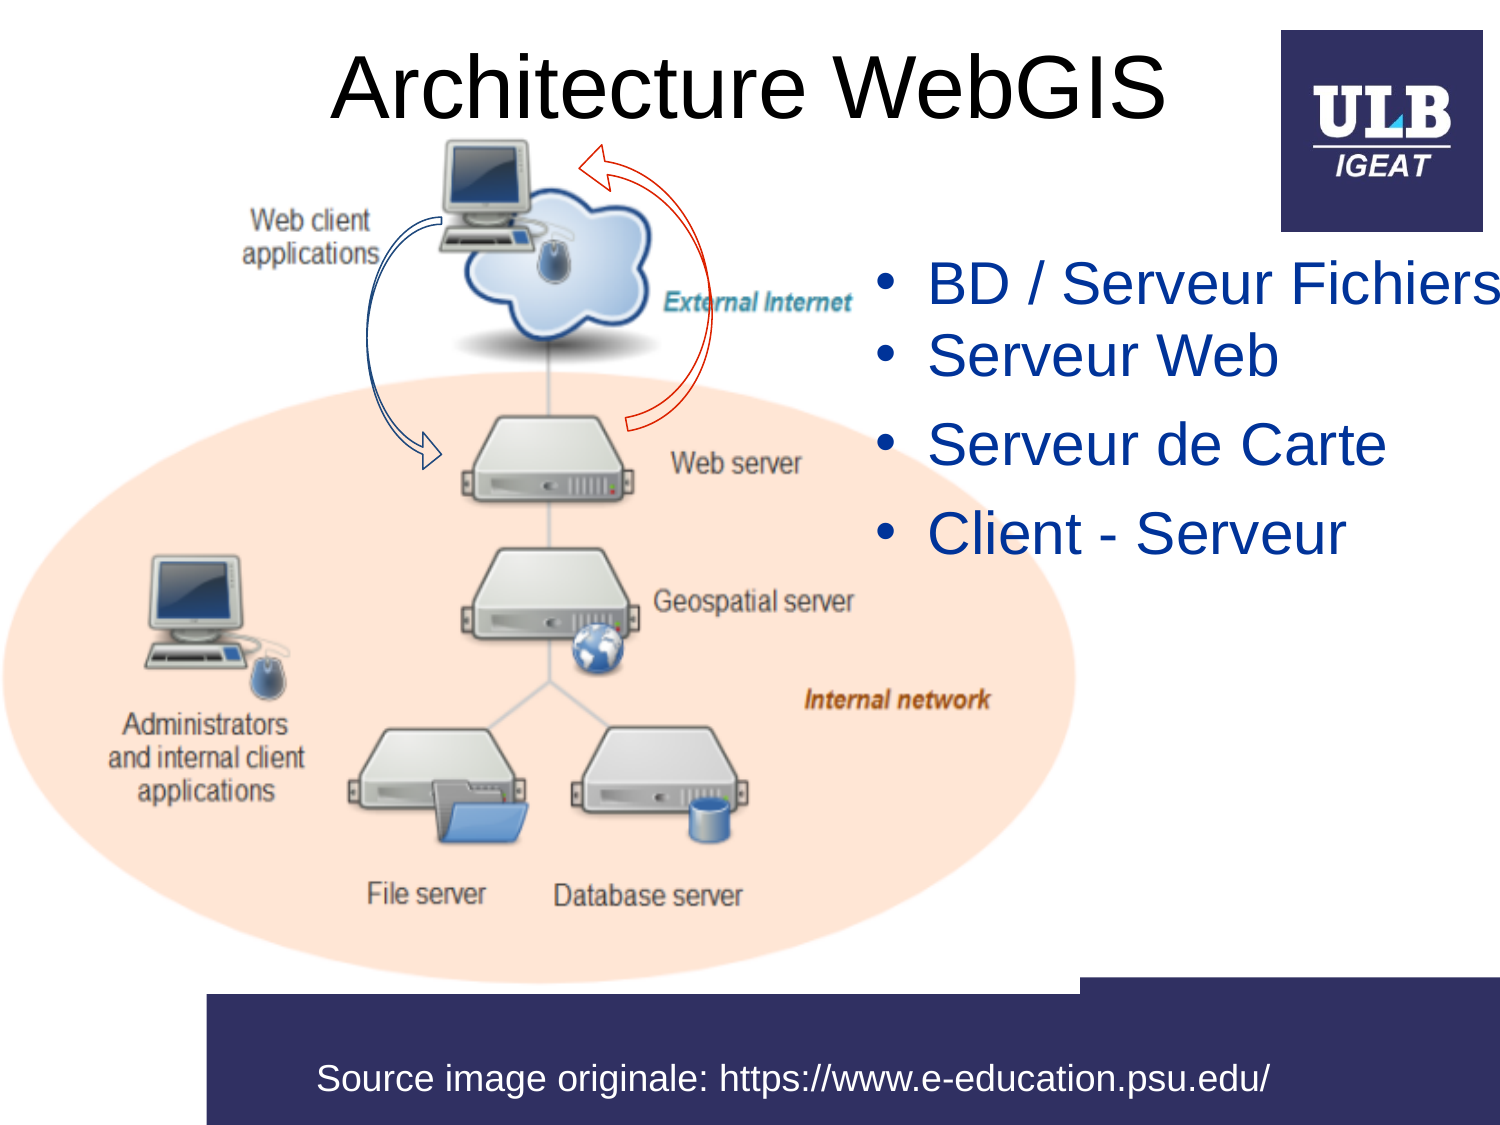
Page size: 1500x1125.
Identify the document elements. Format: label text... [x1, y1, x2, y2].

text_box BD / Serveur Fichiers Serveur Web Serveur de Carte Client - Serveur [871, 243, 1500, 658]
picture [1281, 30, 1483, 232]
picture [0, 128, 1080, 994]
text_box Source image originale: https://www.e-education.psu.edu/ [301, 1046, 1305, 1107]
text_box Architecture WebGIS [74, 21, 1425, 145]
